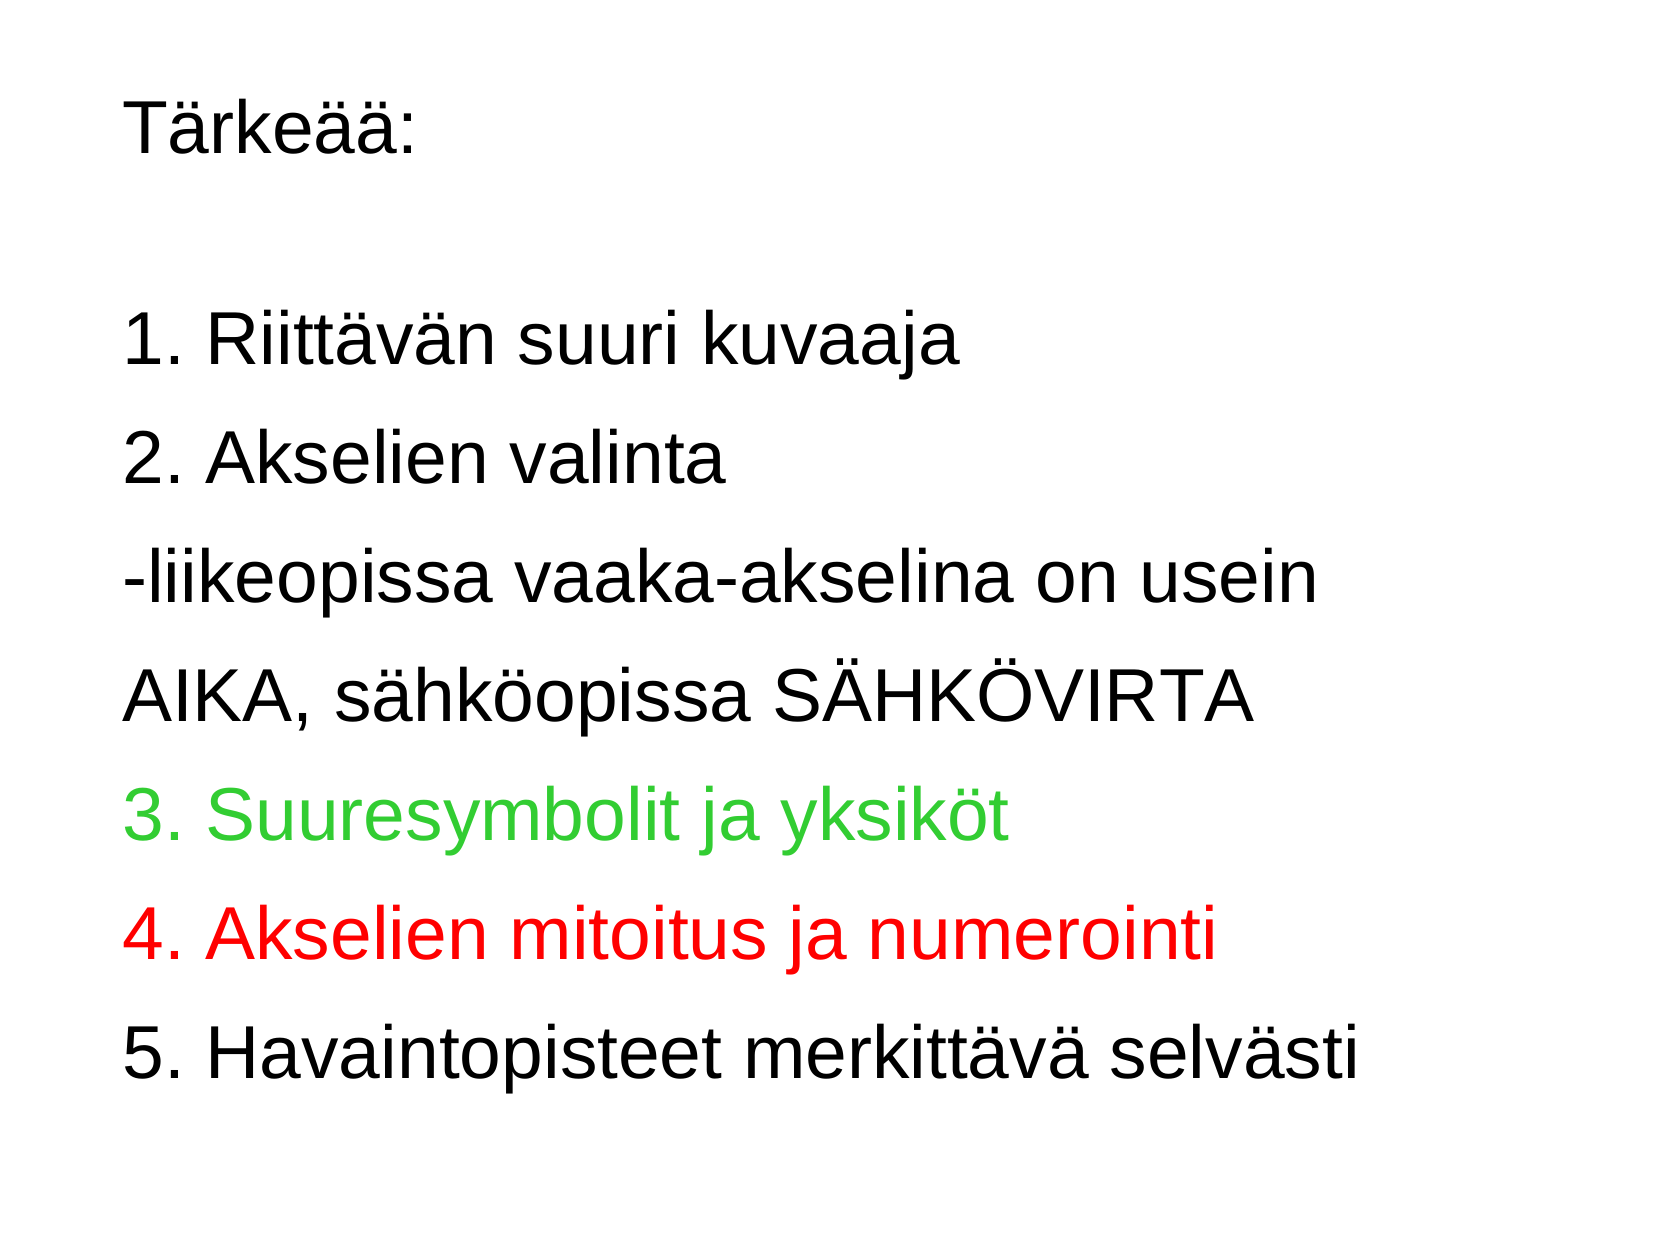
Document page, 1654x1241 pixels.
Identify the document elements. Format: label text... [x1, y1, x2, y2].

text_box Tärkeää: 1. Riittävän suuri kuvaaja 2. Akselien valinta -liikeopissa vaaka-akselina on usein AIKA, sähköopissa SÄHKÖVIRTA 3. Suuresymbolit ja yksiköt 4. Akselien mitoitus ja numerointi 5. Havaintopisteet merkittävä selvästi [107, 70, 1489, 1154]
